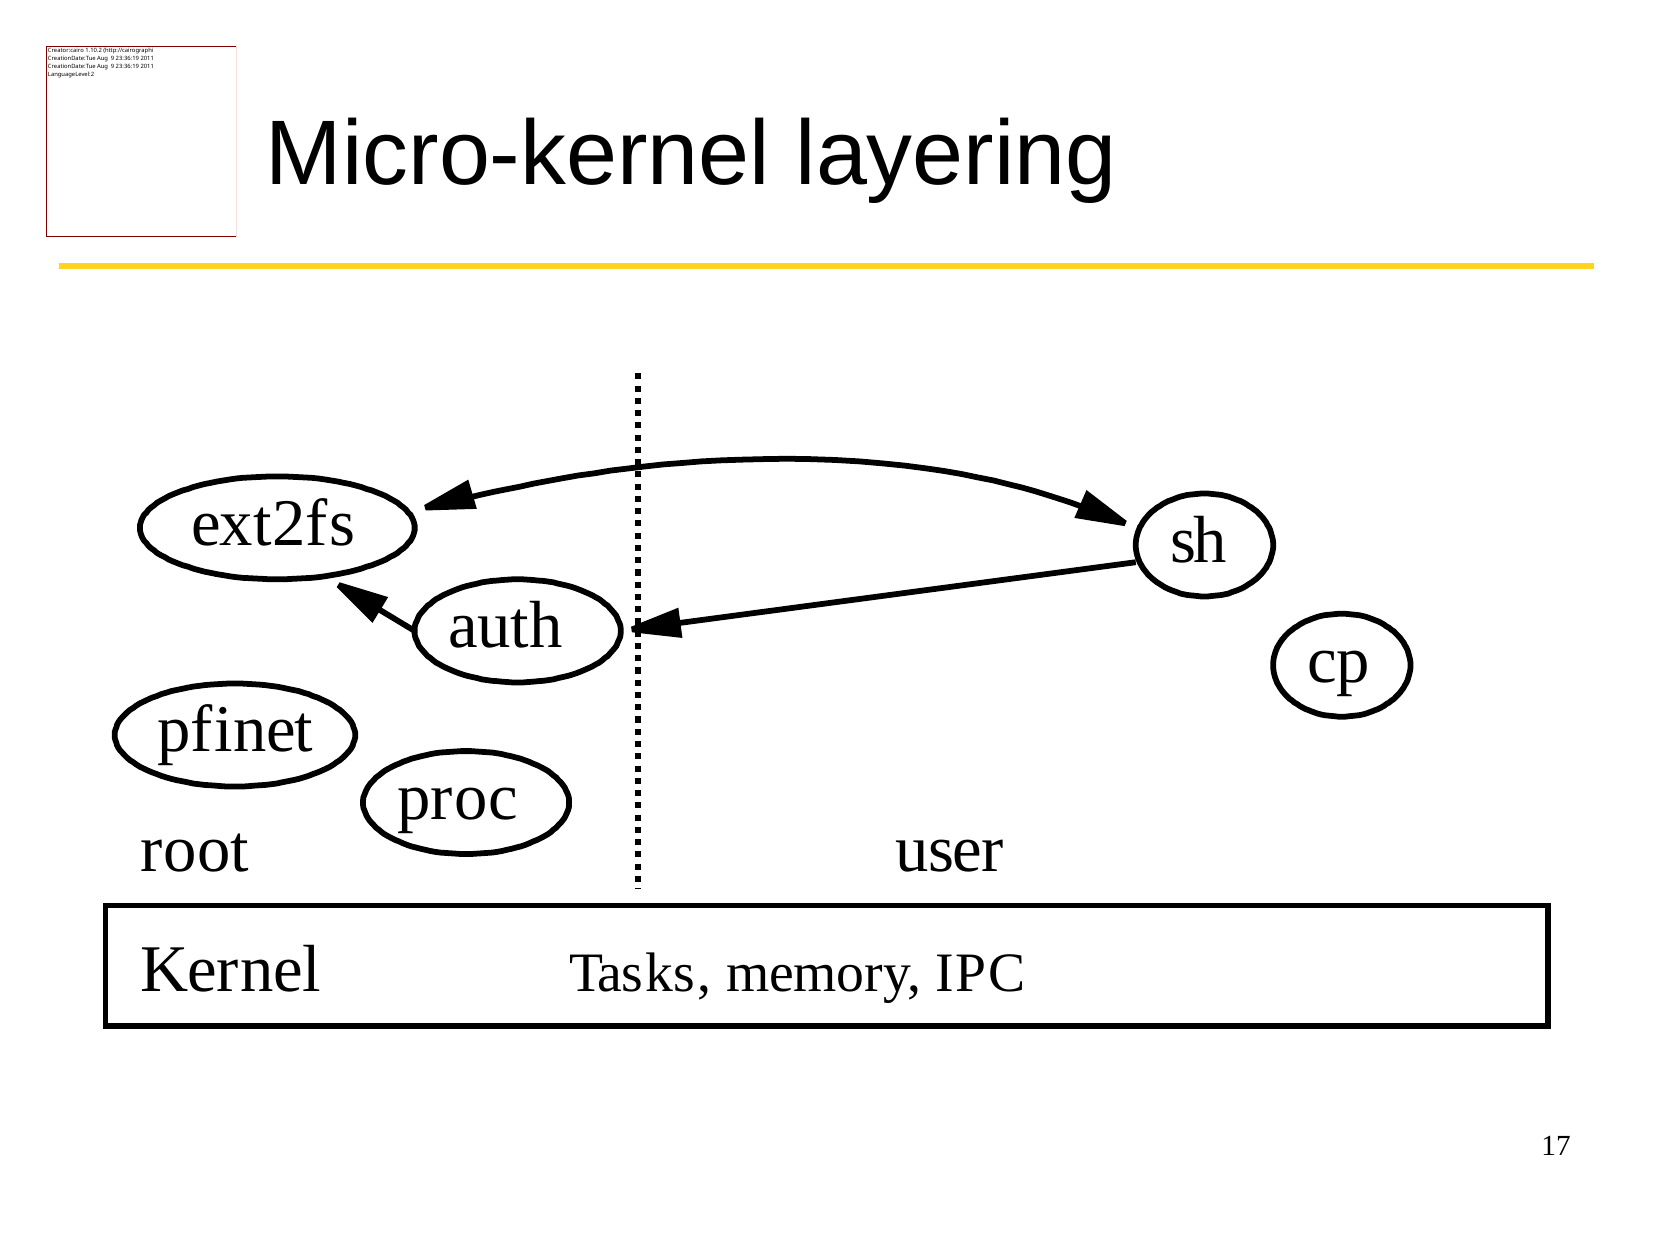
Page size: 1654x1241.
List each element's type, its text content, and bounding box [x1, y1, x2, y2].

picture [82, 350, 1571, 1049]
title Micro-kernel layering [265, 49, 1571, 257]
